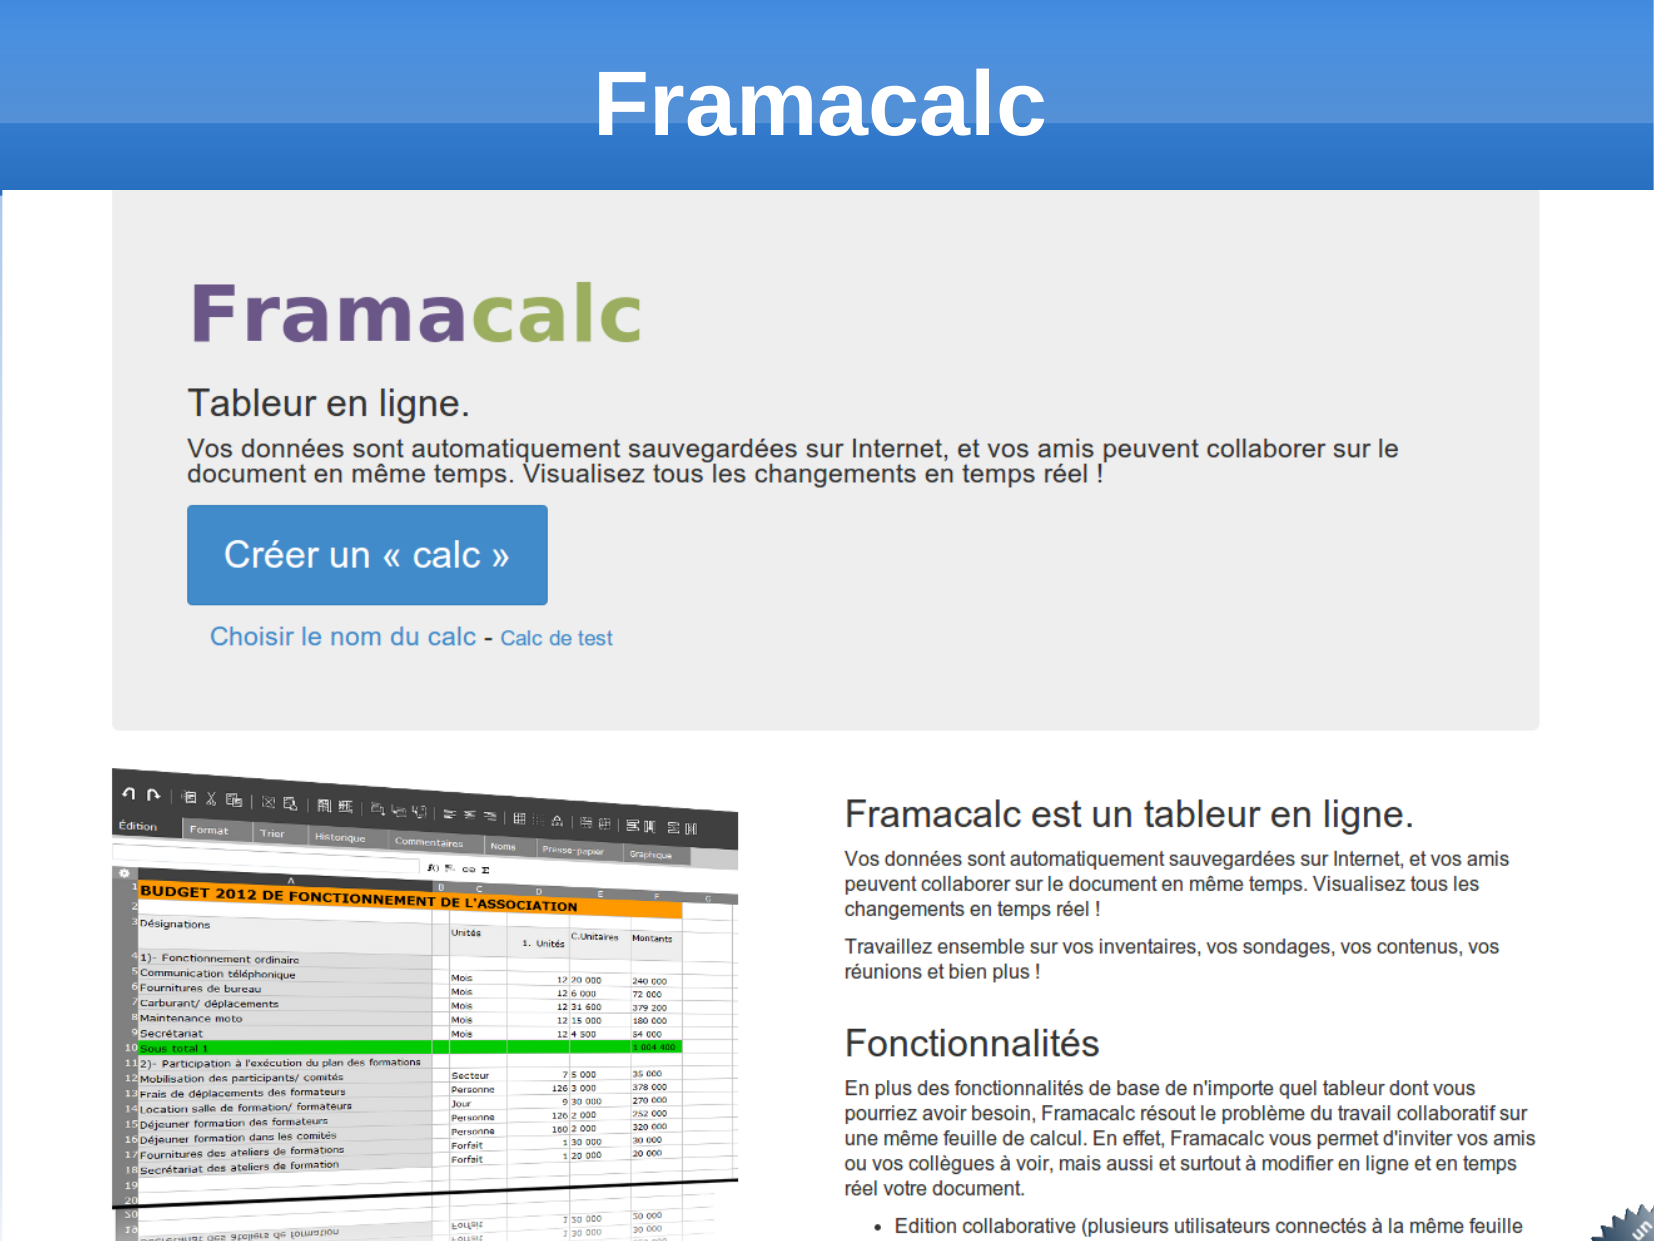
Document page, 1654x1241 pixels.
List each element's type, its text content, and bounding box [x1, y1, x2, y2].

picture [0, 0, 1654, 1241]
title Framacalc [76, 0, 1565, 190]
